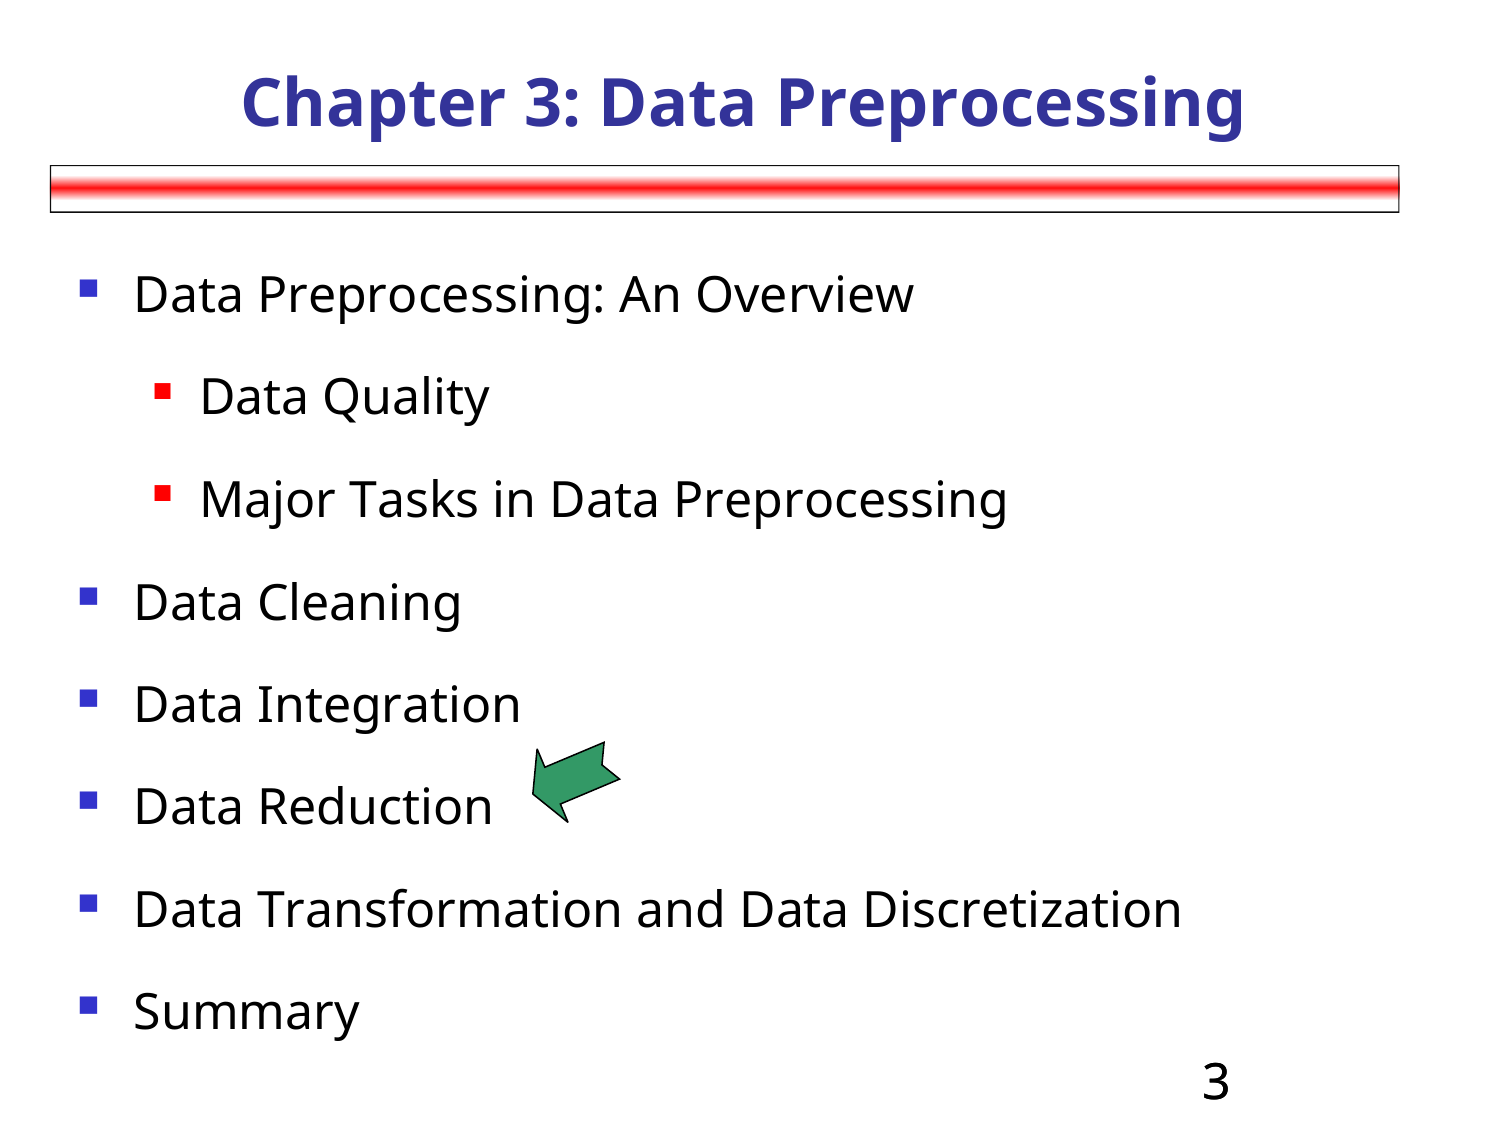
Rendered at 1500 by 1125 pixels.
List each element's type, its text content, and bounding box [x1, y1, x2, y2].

text_box [532, 742, 620, 823]
list Data Preprocessing: An Overview Data Quality Major Tasks in Data Preprocessing Data Cleaning Data Integration Data Reduction Data Transformation and Data Discretization Summary [62, 224, 1413, 1063]
text_box <number> [1187, 1062, 1500, 1125]
title Chapter 3: Data Preprocessing [24, 49, 1463, 150]
